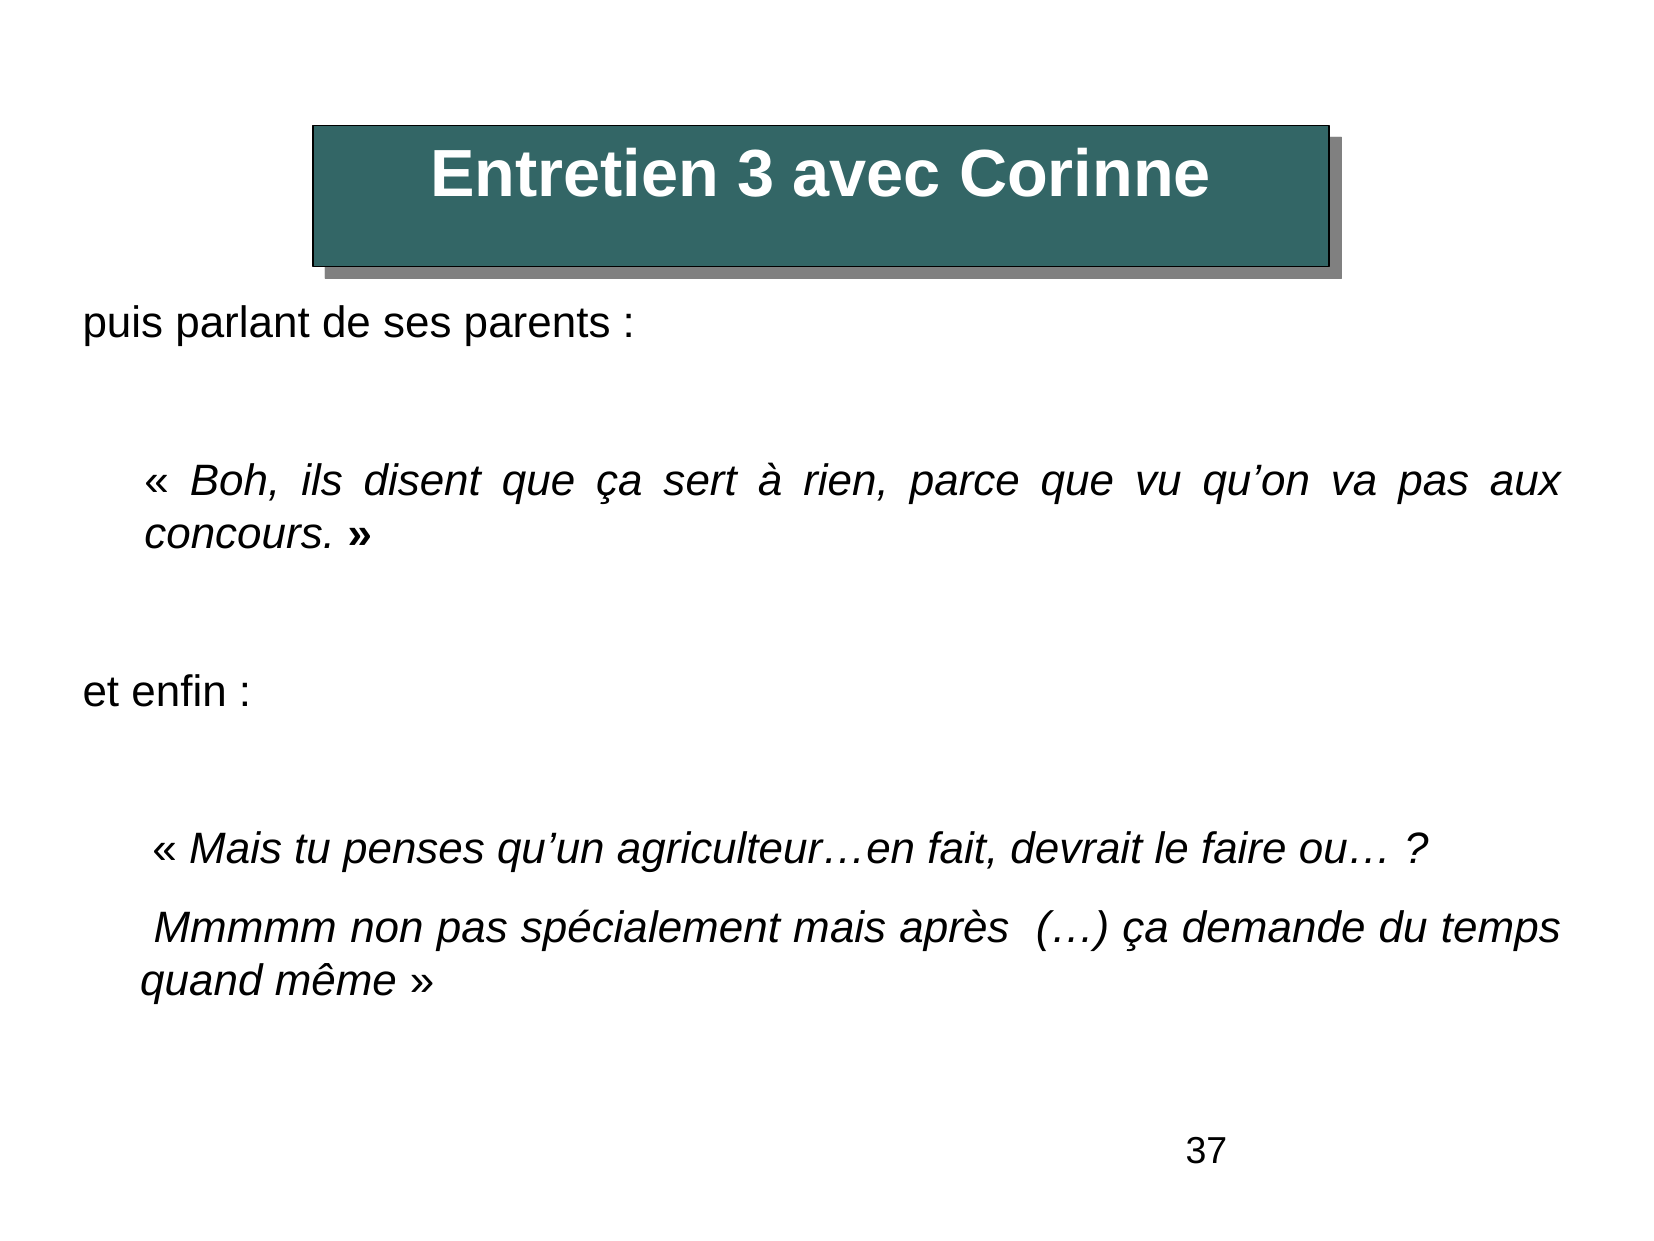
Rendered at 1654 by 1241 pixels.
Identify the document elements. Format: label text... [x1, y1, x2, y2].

text_box Entretien 3 avec Corinne [313, 125, 1329, 267]
list puis parlant de ses parents : « Boh, ils disent que ça sert à rien, parce que vu qu’on va pas aux concours. » et enfin : « Mais tu penses qu’un agriculteur…en fait, devrait le faire ou… ? Mmmmm non pas spécialement mais après (…) ça demande du temps quand même » [82, 290, 1569, 1008]
